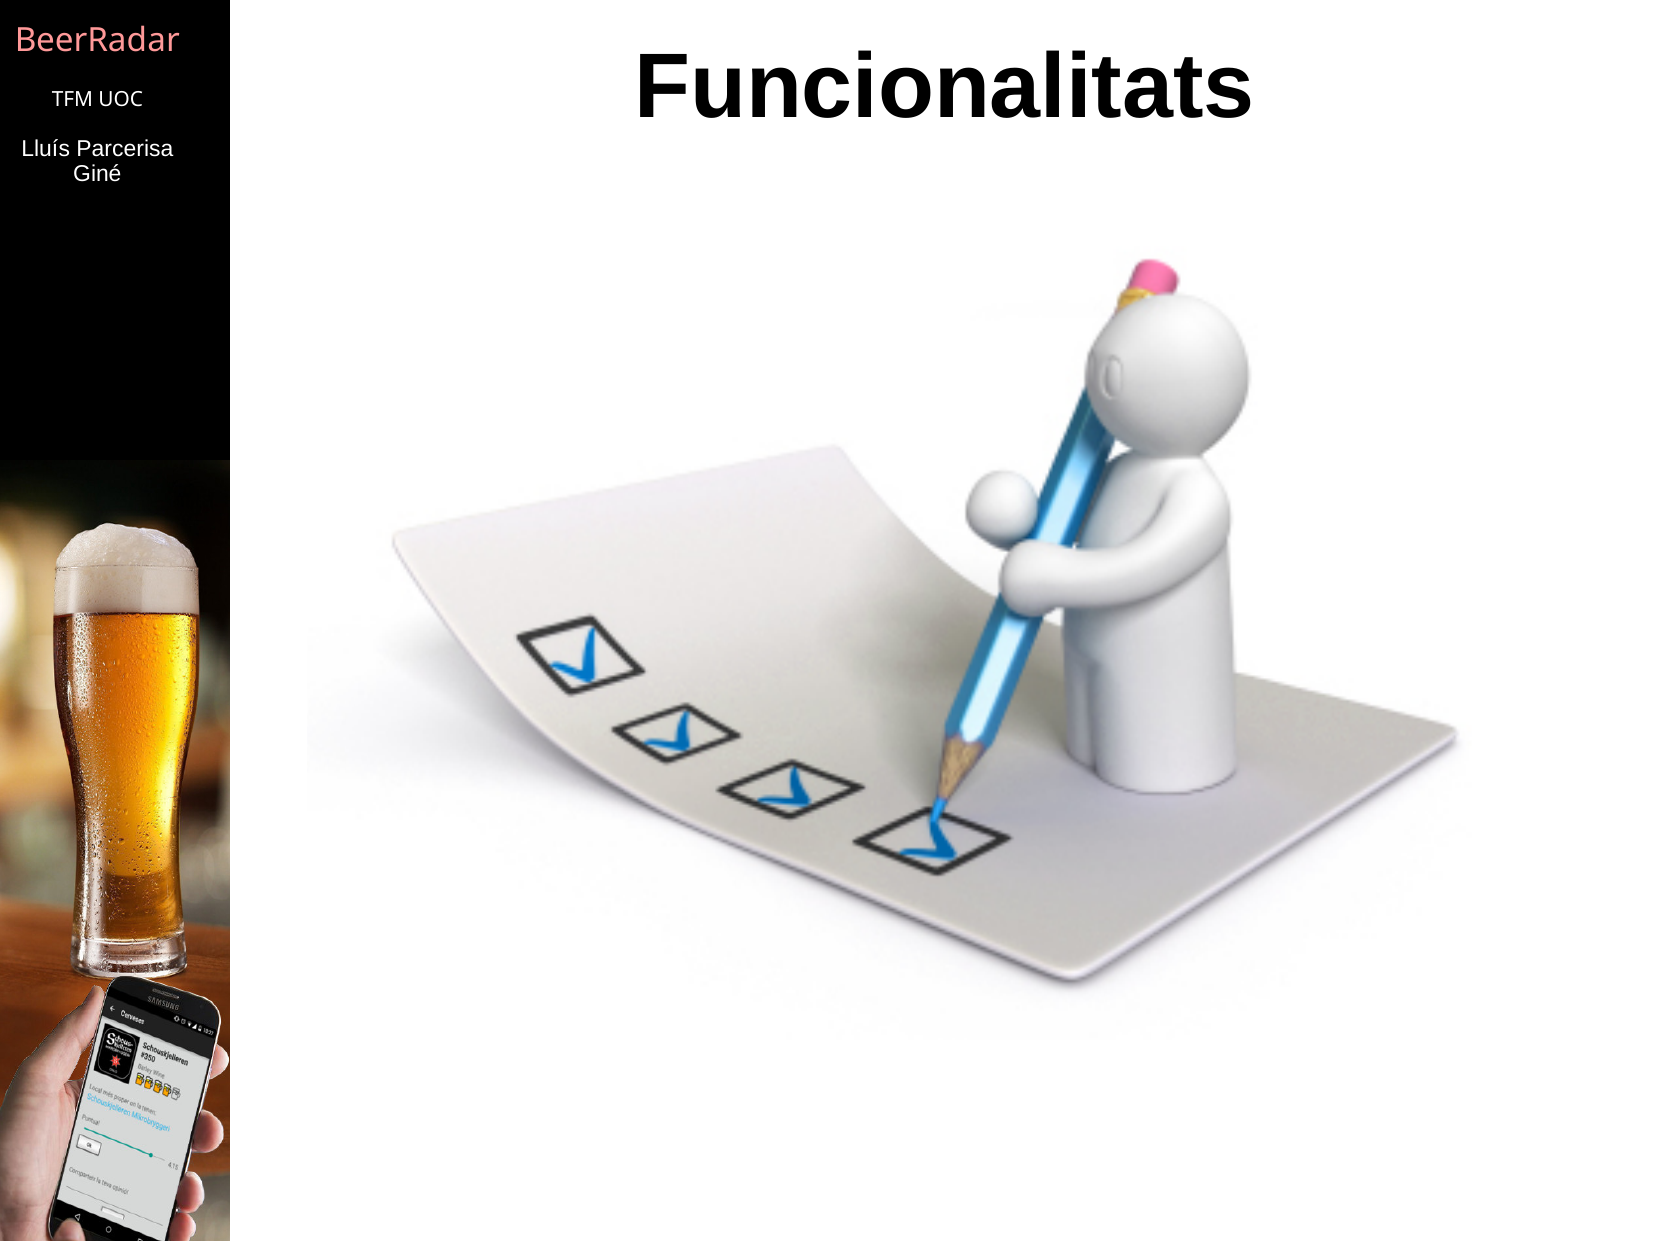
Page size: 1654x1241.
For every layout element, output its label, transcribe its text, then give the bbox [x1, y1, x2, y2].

picture [0, 460, 230, 1241]
picture [307, 201, 1570, 1040]
title Funcionalitats [277, 17, 1613, 154]
